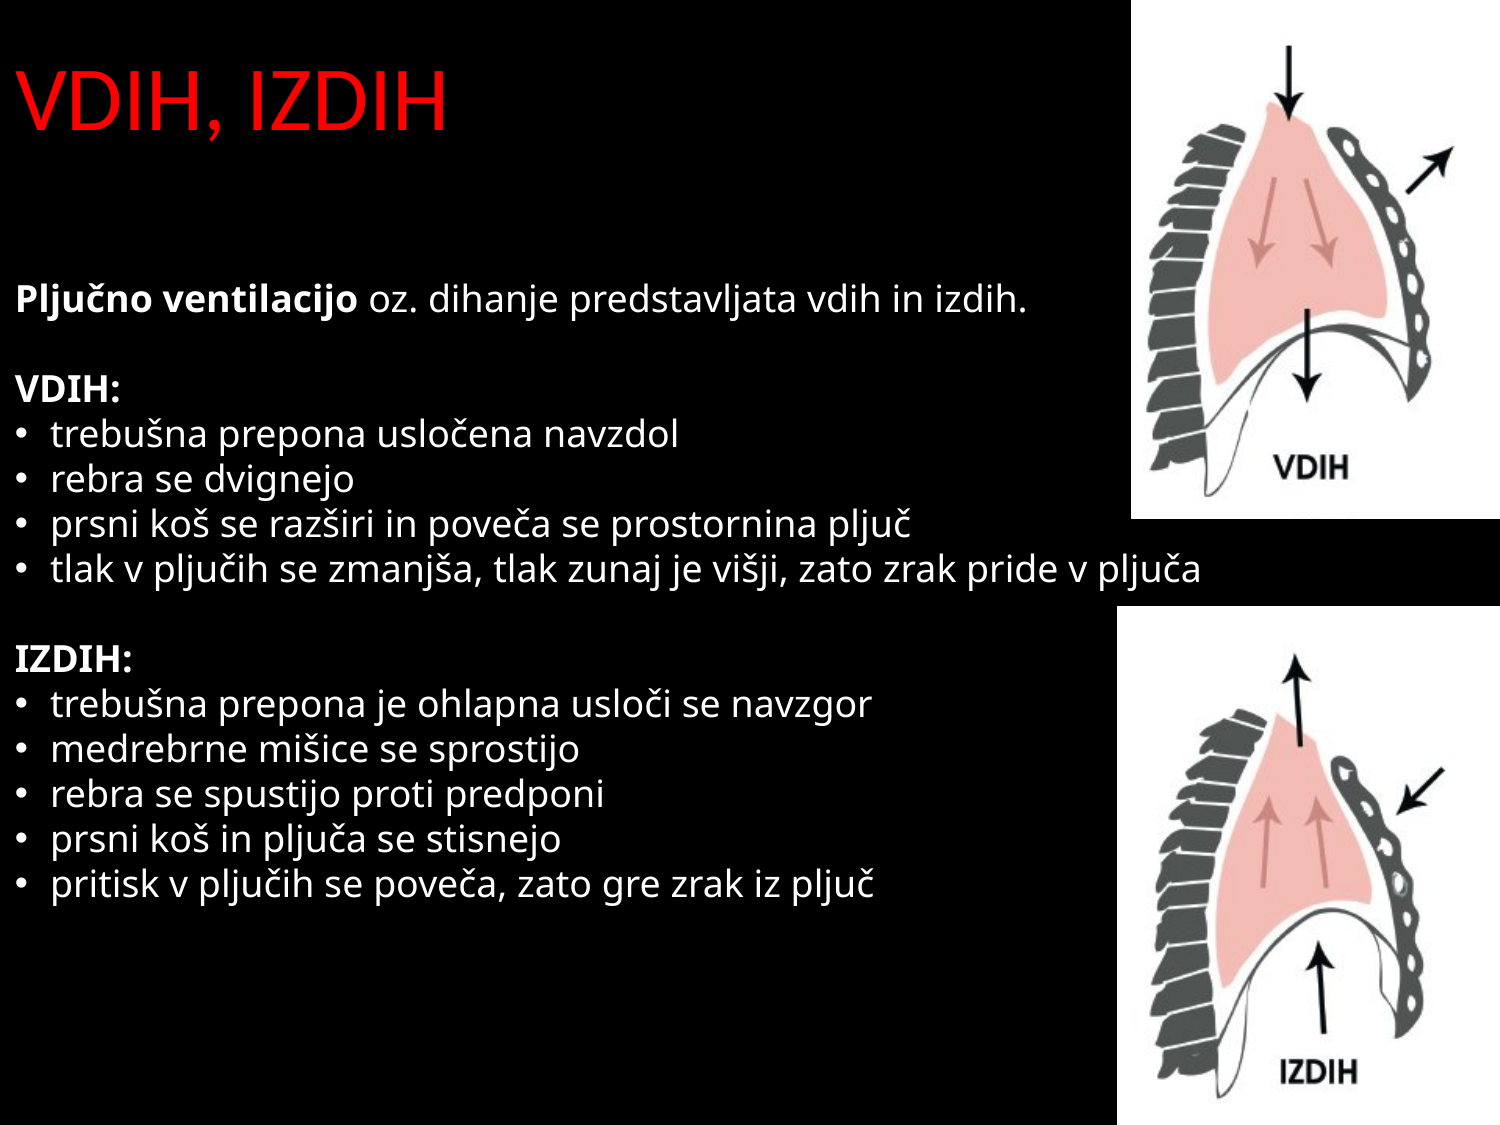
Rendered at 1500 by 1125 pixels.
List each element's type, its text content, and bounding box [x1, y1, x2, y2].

text_box Pljučno ventilacijo oz. dihanje predstavljata vdih in izdih. VDIH: trebušna prepona usločena navzdol rebra se dvignejo prsni koš se razširi in poveča se prostornina pljuč tlak v pljučih se zmanjša, tlak zunaj je višji, zato zrak pride v pljuča IZDIH: trebušna prepona je ohlapna usloči se navzgor medrebrne mišice se sprostijo rebra se spustijo proti predponi prsni koš in pljuča se stisnejo pritisk v pljučih se poveča, zato gre zrak iz pljuč [0, 222, 1383, 958]
picture [1131, 0, 1500, 519]
picture [1117, 606, 1500, 1125]
title VDIH, IZDIH [0, 0, 1131, 188]
